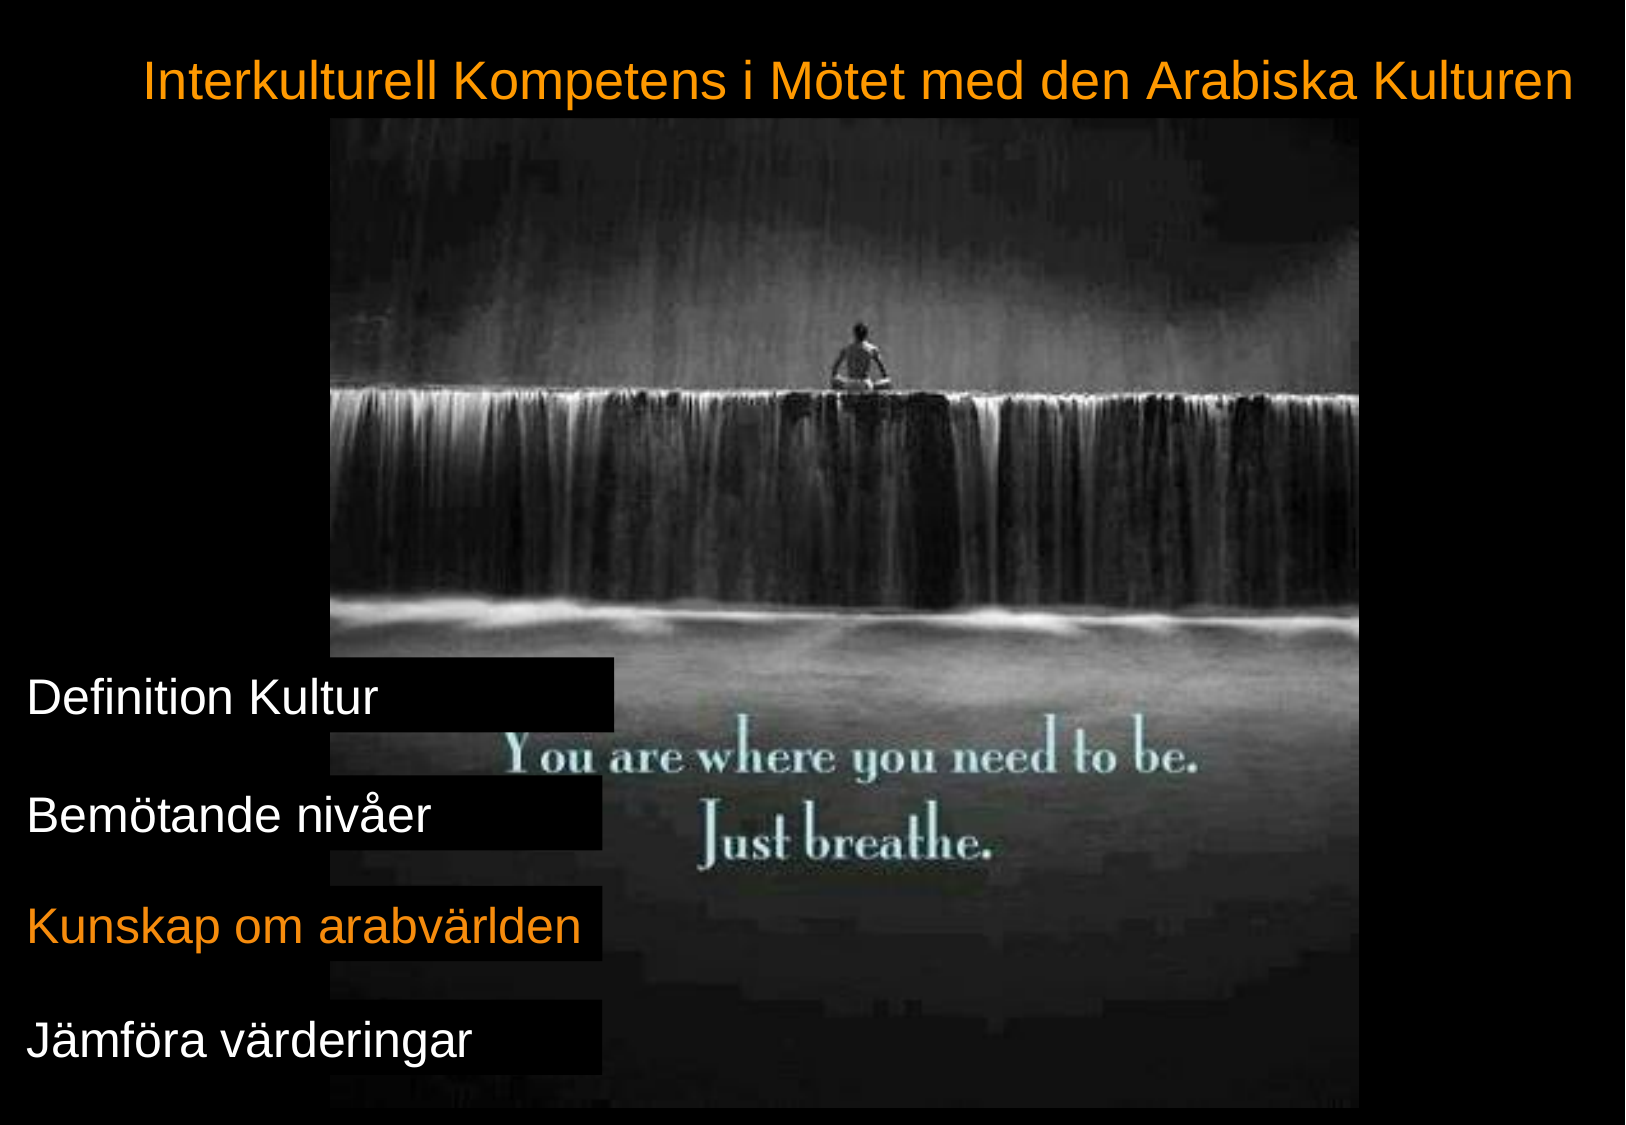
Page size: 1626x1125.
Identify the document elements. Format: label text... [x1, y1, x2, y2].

picture [330, 119, 1359, 1108]
text_box Interkulturell Kompetens i Mötet med den Arabiska Kulturen [128, 37, 1607, 119]
text_box Bemötande nivåer [11, 775, 603, 851]
text_box Kunskap om arabvärlden [11, 885, 603, 962]
text_box Jämföra värderingar [11, 999, 603, 1075]
text_box Definition Kultur [11, 657, 615, 733]
